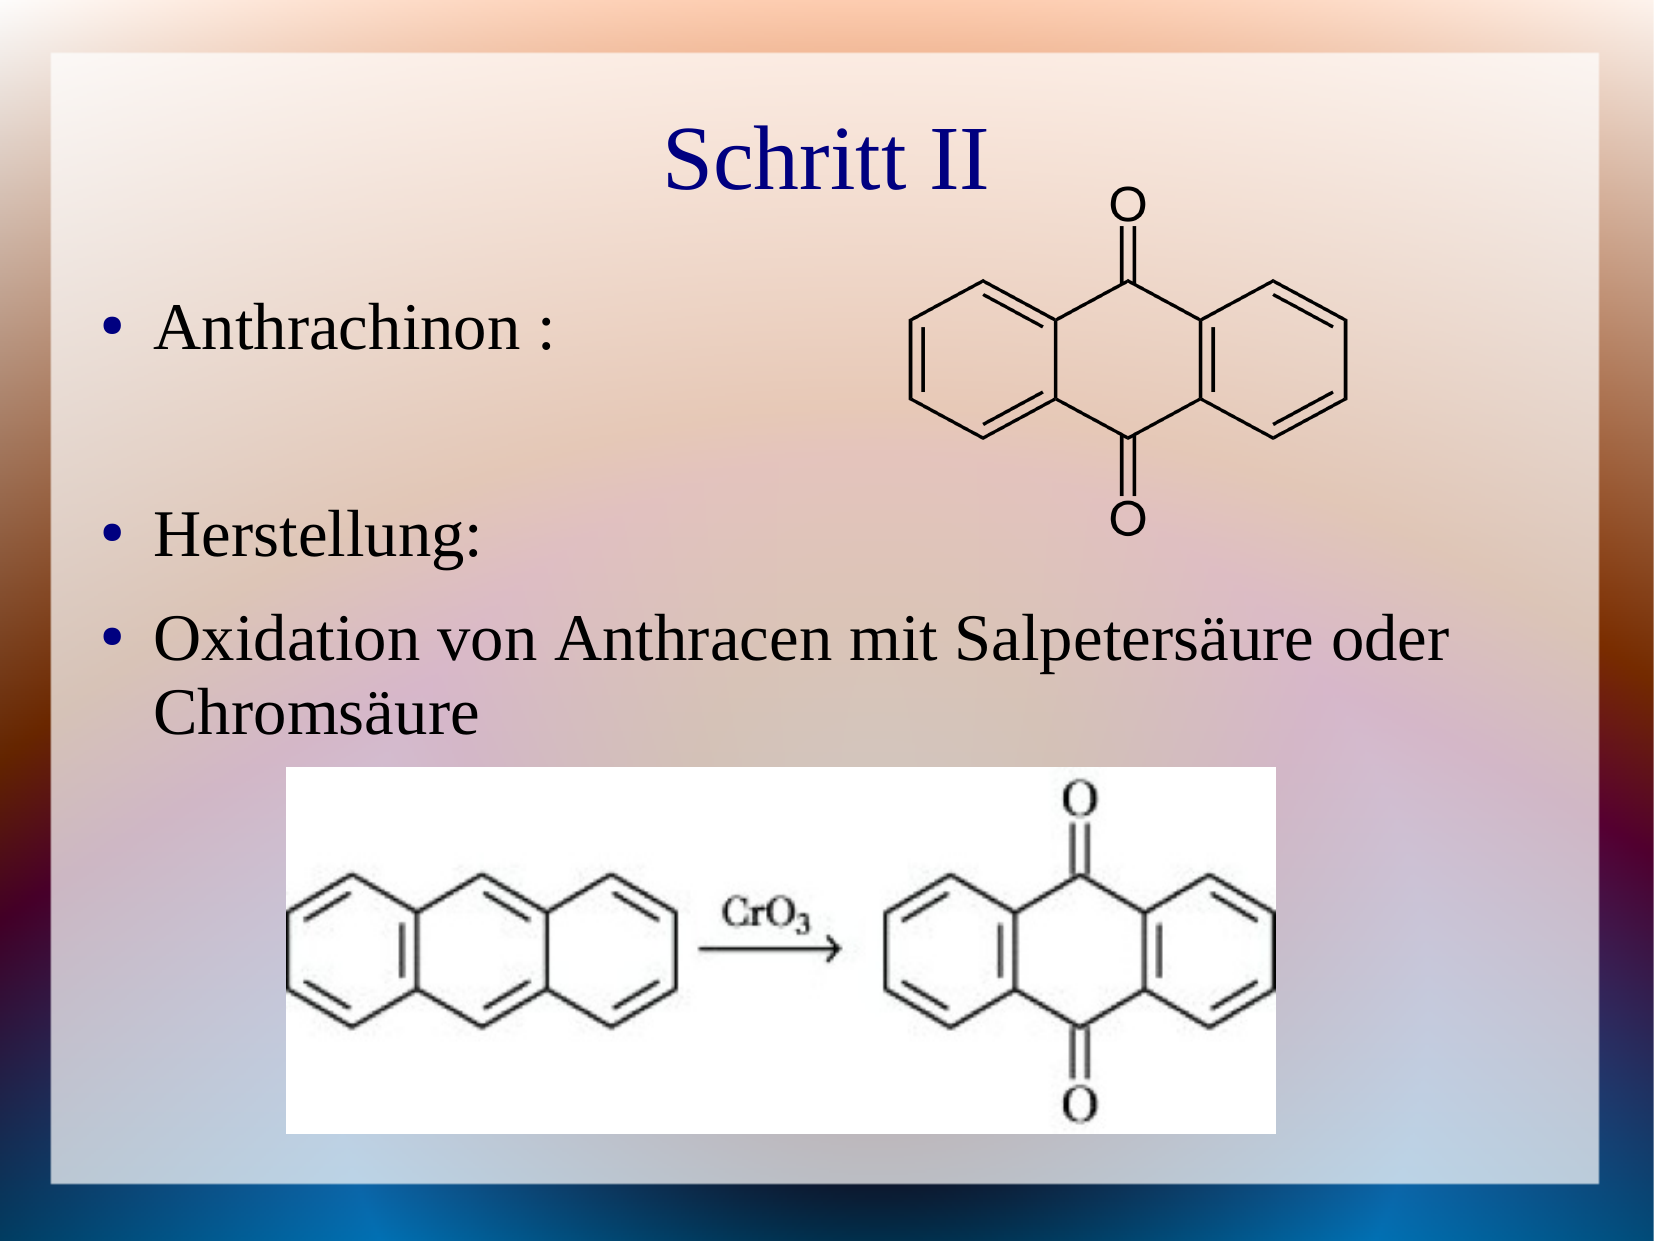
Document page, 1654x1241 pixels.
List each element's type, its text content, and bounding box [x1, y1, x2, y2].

list Anthrachinon : Herstellung: Oxidation von Anthracen mit Salpetersäure oder Chromsäure [82, 290, 1571, 1034]
title Schritt II [82, 55, 1571, 263]
picture [0, 0, 1654, 1241]
